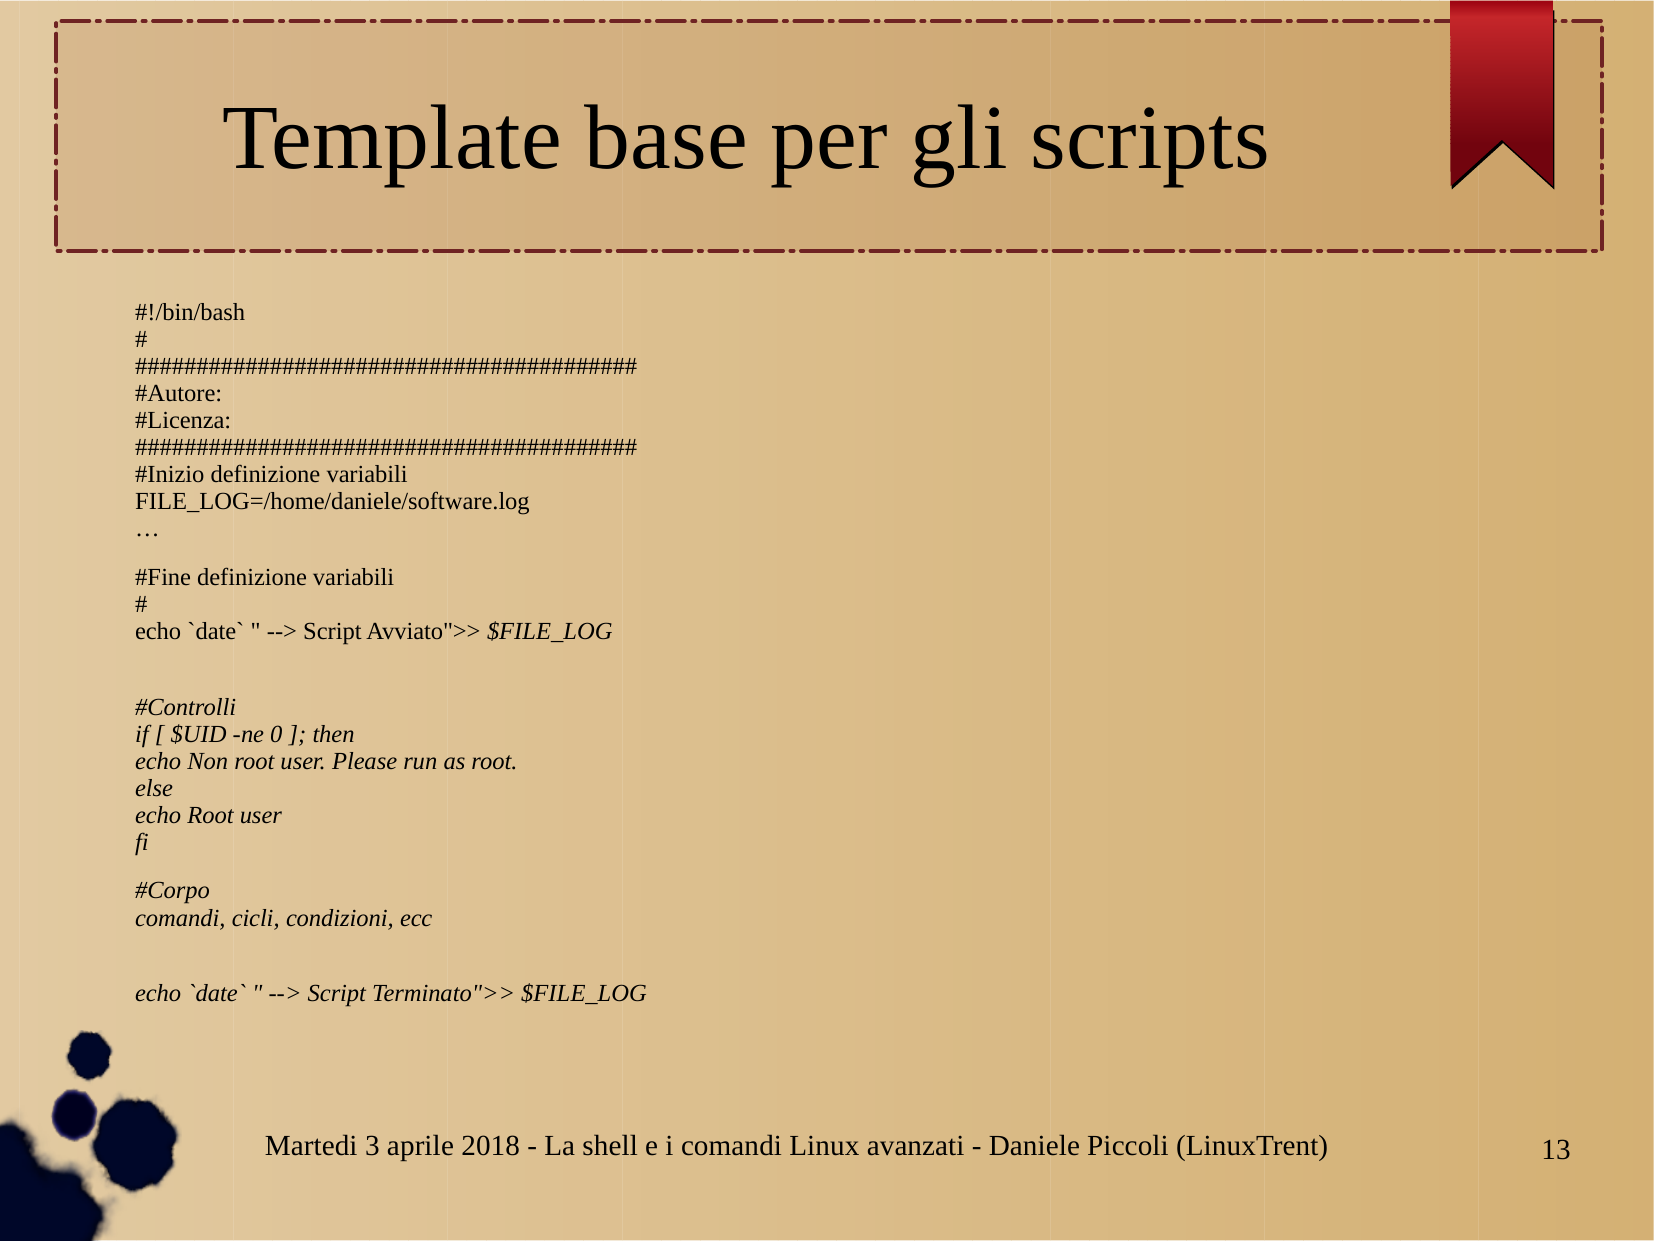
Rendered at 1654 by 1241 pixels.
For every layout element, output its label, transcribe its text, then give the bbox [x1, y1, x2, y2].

list #!/bin/bash # ######################################### #Autore: #Licenza: ######################################### #Inizio definizione variabili FILE_LOG=/home/daniele/software.log … #Fine definizione variabili # echo `date` " --> Script Avviato">> $FILE_LOG #Controlli if [ $UID -ne 0 ]; then echo Non root user. Please run as root. else echo Root user fi #Corpo comandi, cicli, condizioni, ecc echo `date` " --> Script Terminato">> $FILE_LOG [82, 299, 1571, 1019]
title Template base per gli scripts [82, 47, 1412, 229]
